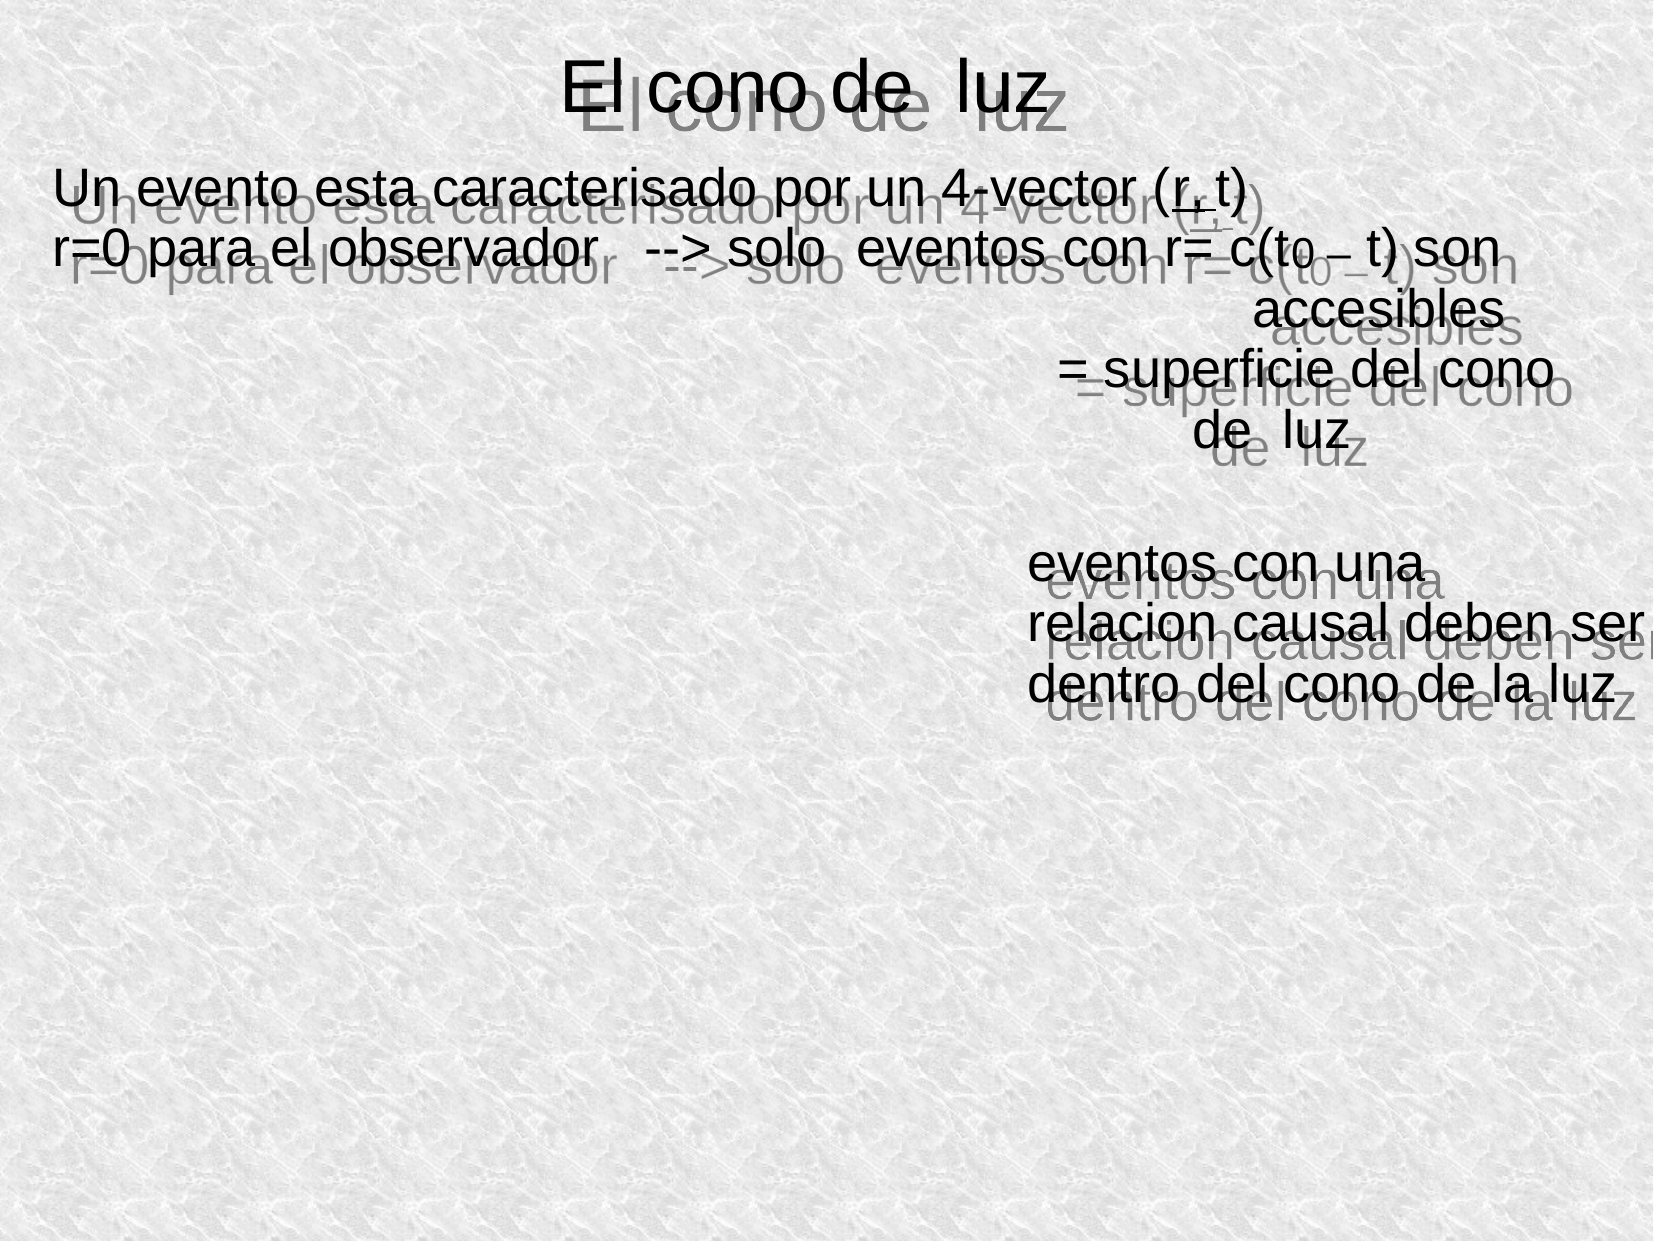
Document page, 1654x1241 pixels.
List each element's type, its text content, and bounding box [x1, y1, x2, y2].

text_box eventos con una relacion causal deben ser dentro del cono de la luz [1012, 525, 1653, 742]
text_box Un evento esta caracterisado por un 4-vector (r, t) r=0 para el observador --> solo eventos con r= c(t0 – t) son accesibles = superficie del cono de luz [37, 150, 1572, 509]
picture [0, 0, 1654, 1241]
text_box El cono de luz [544, 37, 1067, 146]
